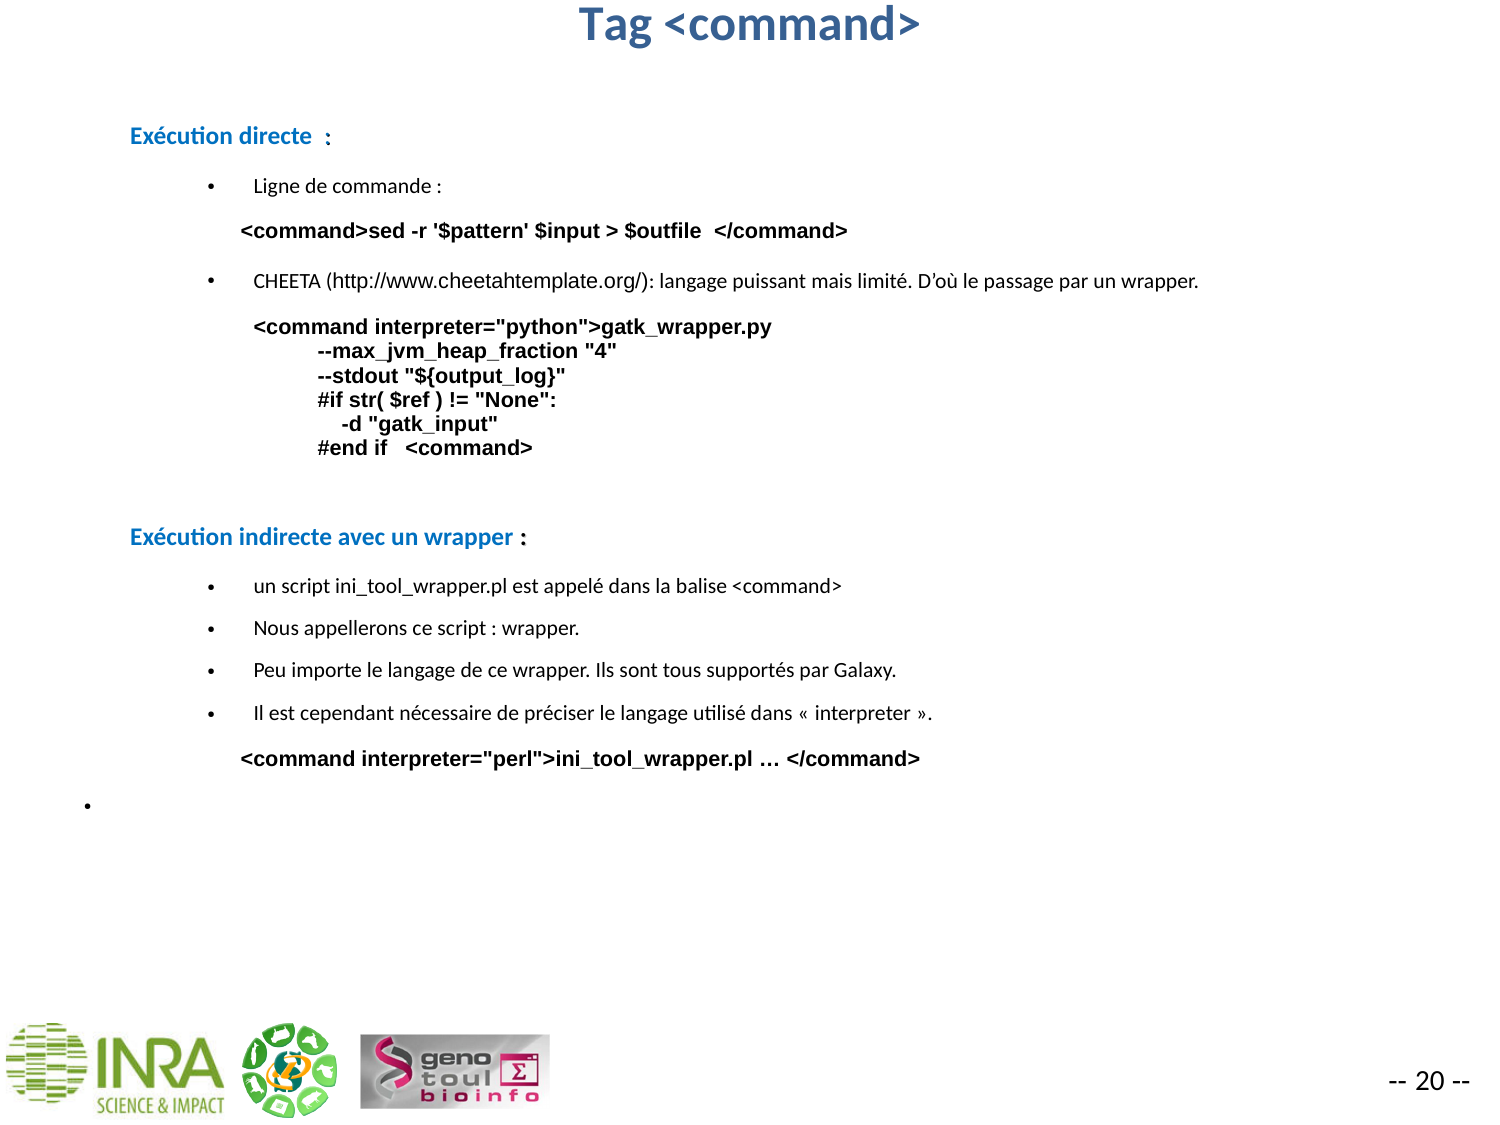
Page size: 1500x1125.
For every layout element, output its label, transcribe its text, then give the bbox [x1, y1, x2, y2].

picture [242, 1023, 337, 1118]
text_box Tag <command> [0, 0, 1500, 73]
picture [5, 1023, 225, 1125]
picture [360, 1034, 550, 1109]
list Exécution directe : Ligne de commande : <command>sed -r '$pattern' $input > $outfile </command> CHEETA (http://www.cheetahtemplate.org/): langage puissant mais limité. D’où le passage par un wrapper. <command interpreter="python">gatk_wrapper.py --max_jvm_heap_fraction "4" --stdout "${output_log}" #if str( $ref ) != "None": -d "gatk_input" #end if <command> Exécution indirecte avec un wrapper : un script ini_tool_wrapper.pl est appelé dans la balise <command> Nous appellerons ce script : wrapper. Peu importe le langage de ce wrapper. Ils sont tous supportés par Galaxy. Il est cependant nécessaire de préciser le langage utilisé dans « interpreter ». <command interpreter="perl">ini_tool_wrapper.pl … </command> [53, 125, 1459, 778]
